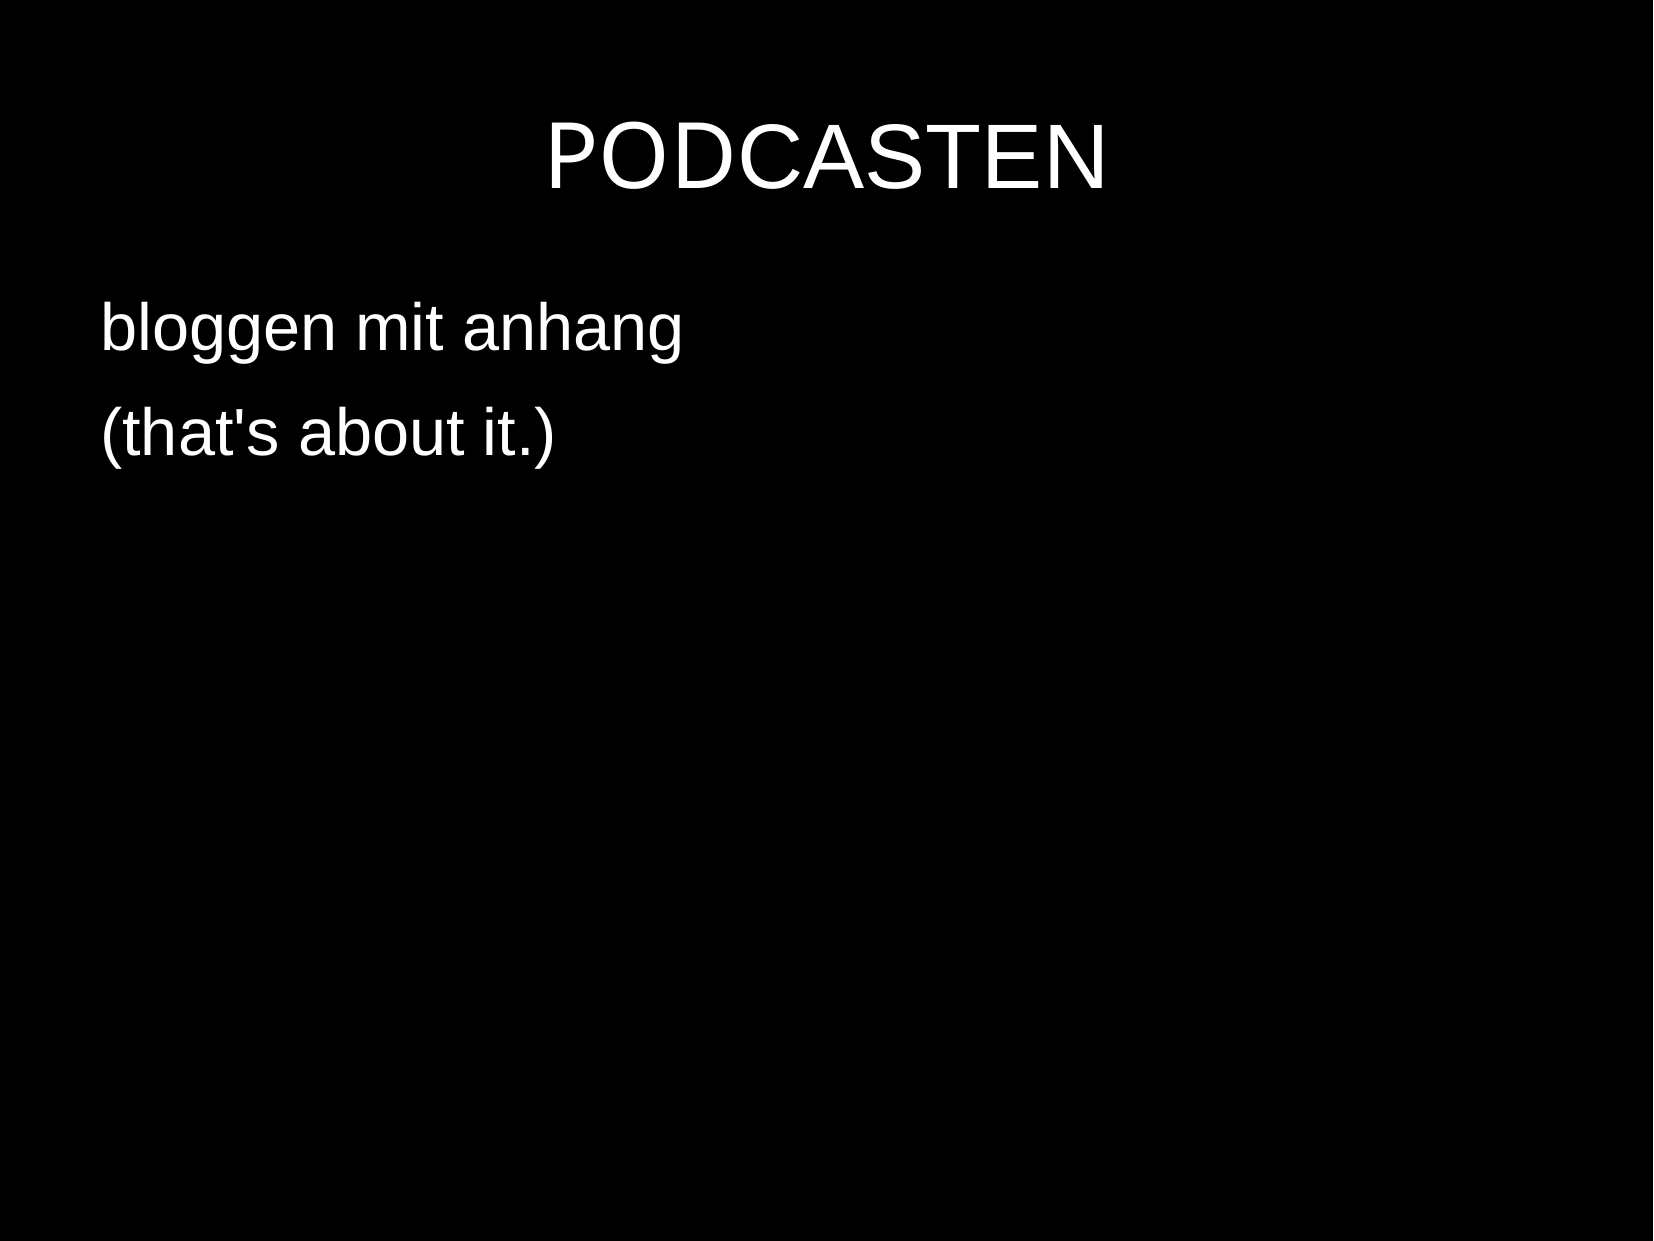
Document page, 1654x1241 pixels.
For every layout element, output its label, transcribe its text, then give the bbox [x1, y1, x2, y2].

title PODCASTEN [82, 49, 1571, 257]
list bloggen mit anhang (that's about it.) [82, 290, 1571, 1201]
